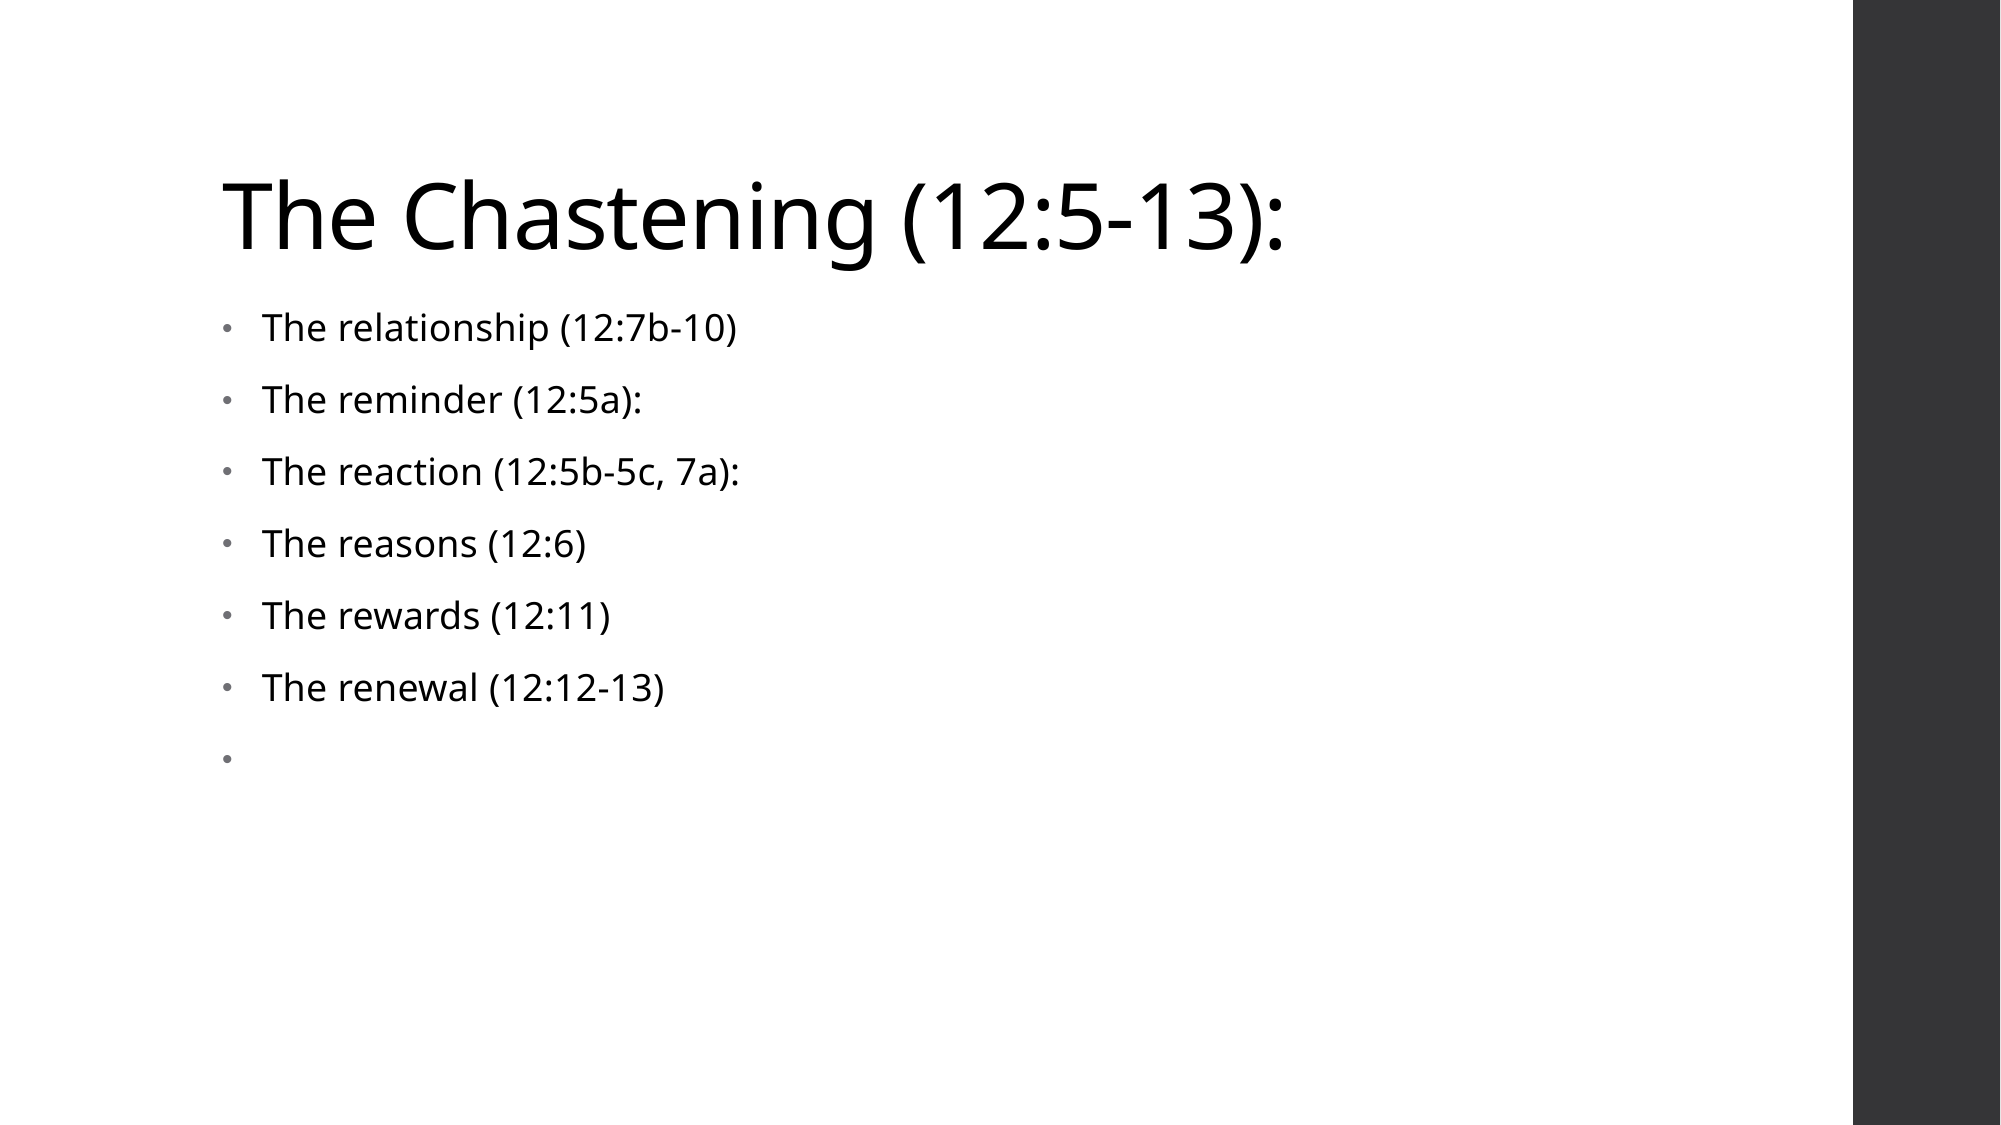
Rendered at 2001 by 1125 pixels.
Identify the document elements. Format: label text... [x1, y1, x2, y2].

list The relationship (12:7b-10) The reminder (12:5a): The reaction (12:5b-5c, 7a): The reasons (12:6) The rewards (12:11) The renewal (12:12-13) [206, 299, 1617, 1014]
title The Chastening (12:5-13): [206, 60, 1797, 278]
